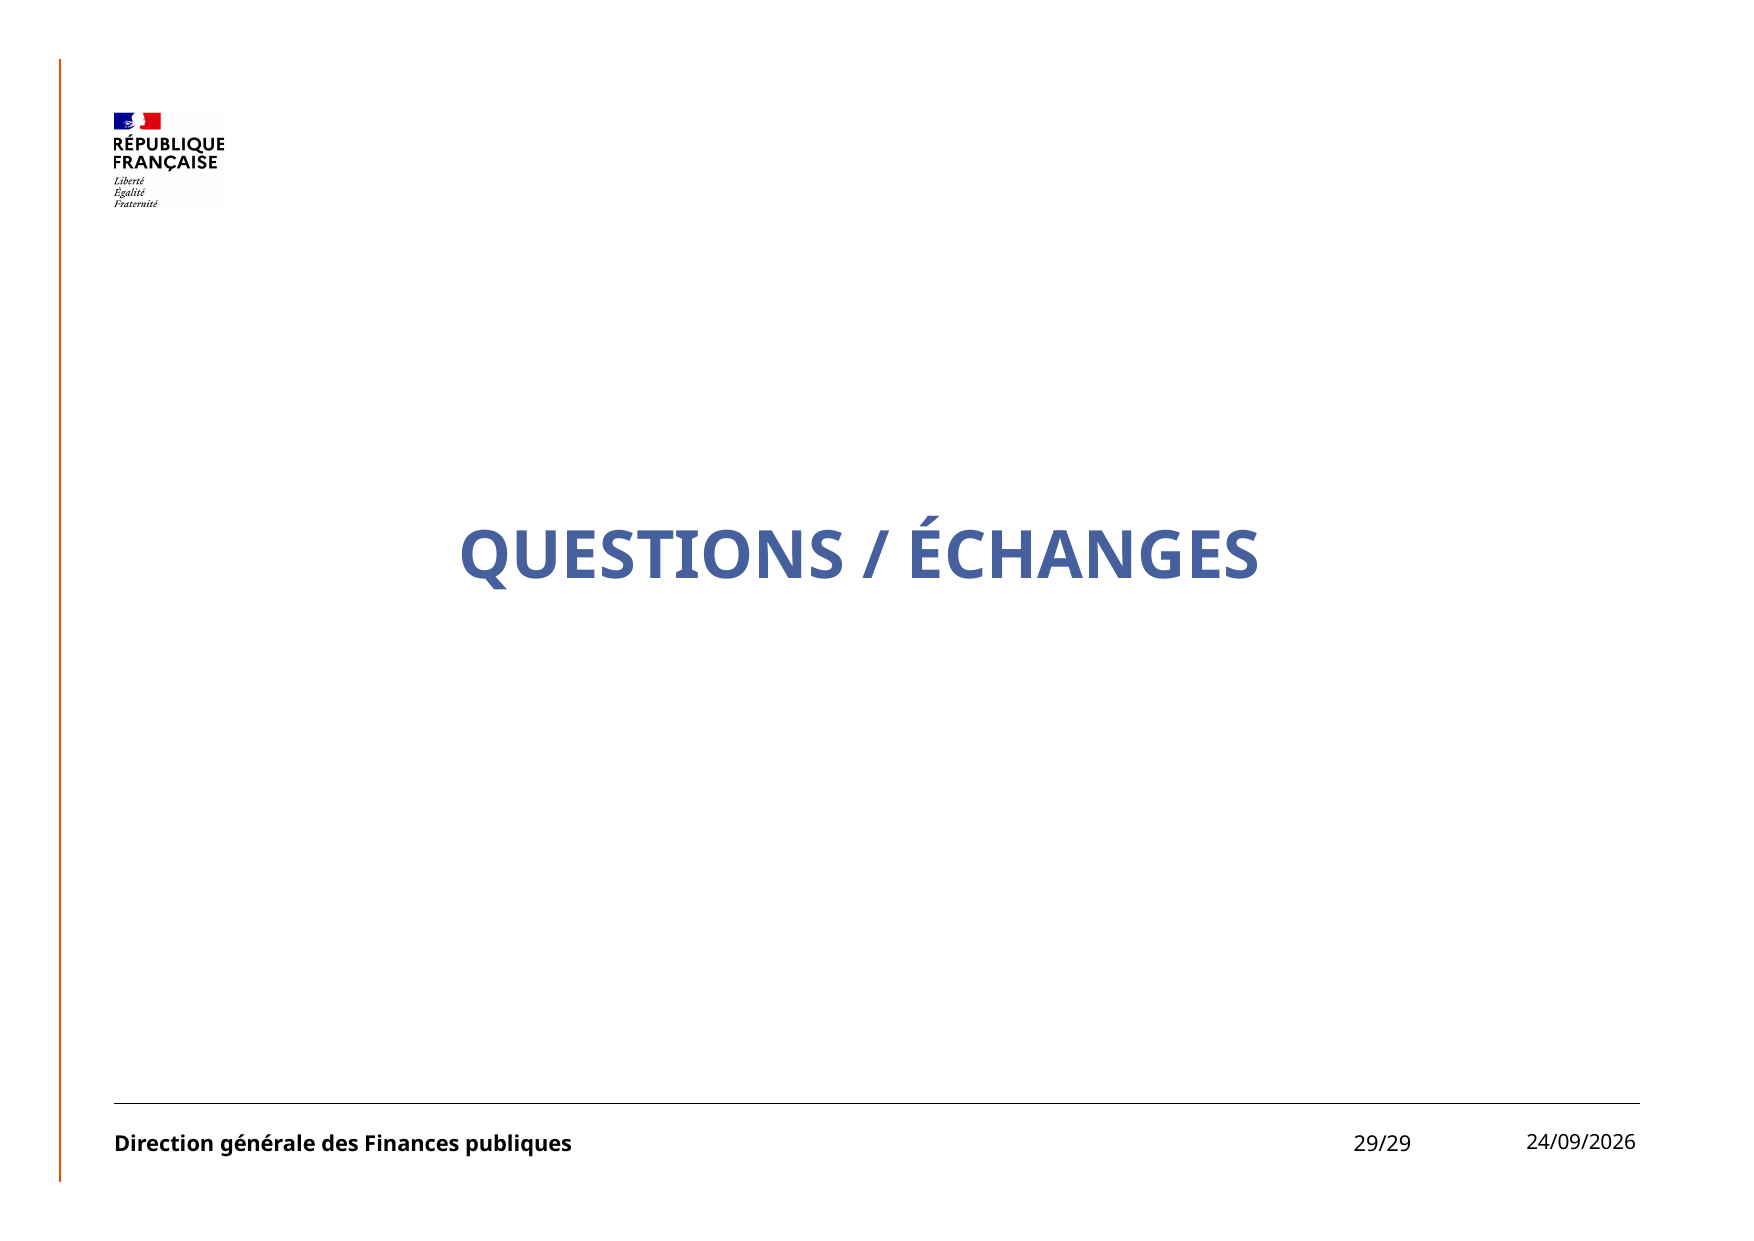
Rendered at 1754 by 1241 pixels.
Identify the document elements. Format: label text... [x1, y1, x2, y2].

text_box QUESTIONS / ÉCHANGES [59, 507, 1695, 638]
picture [114, 112, 225, 207]
